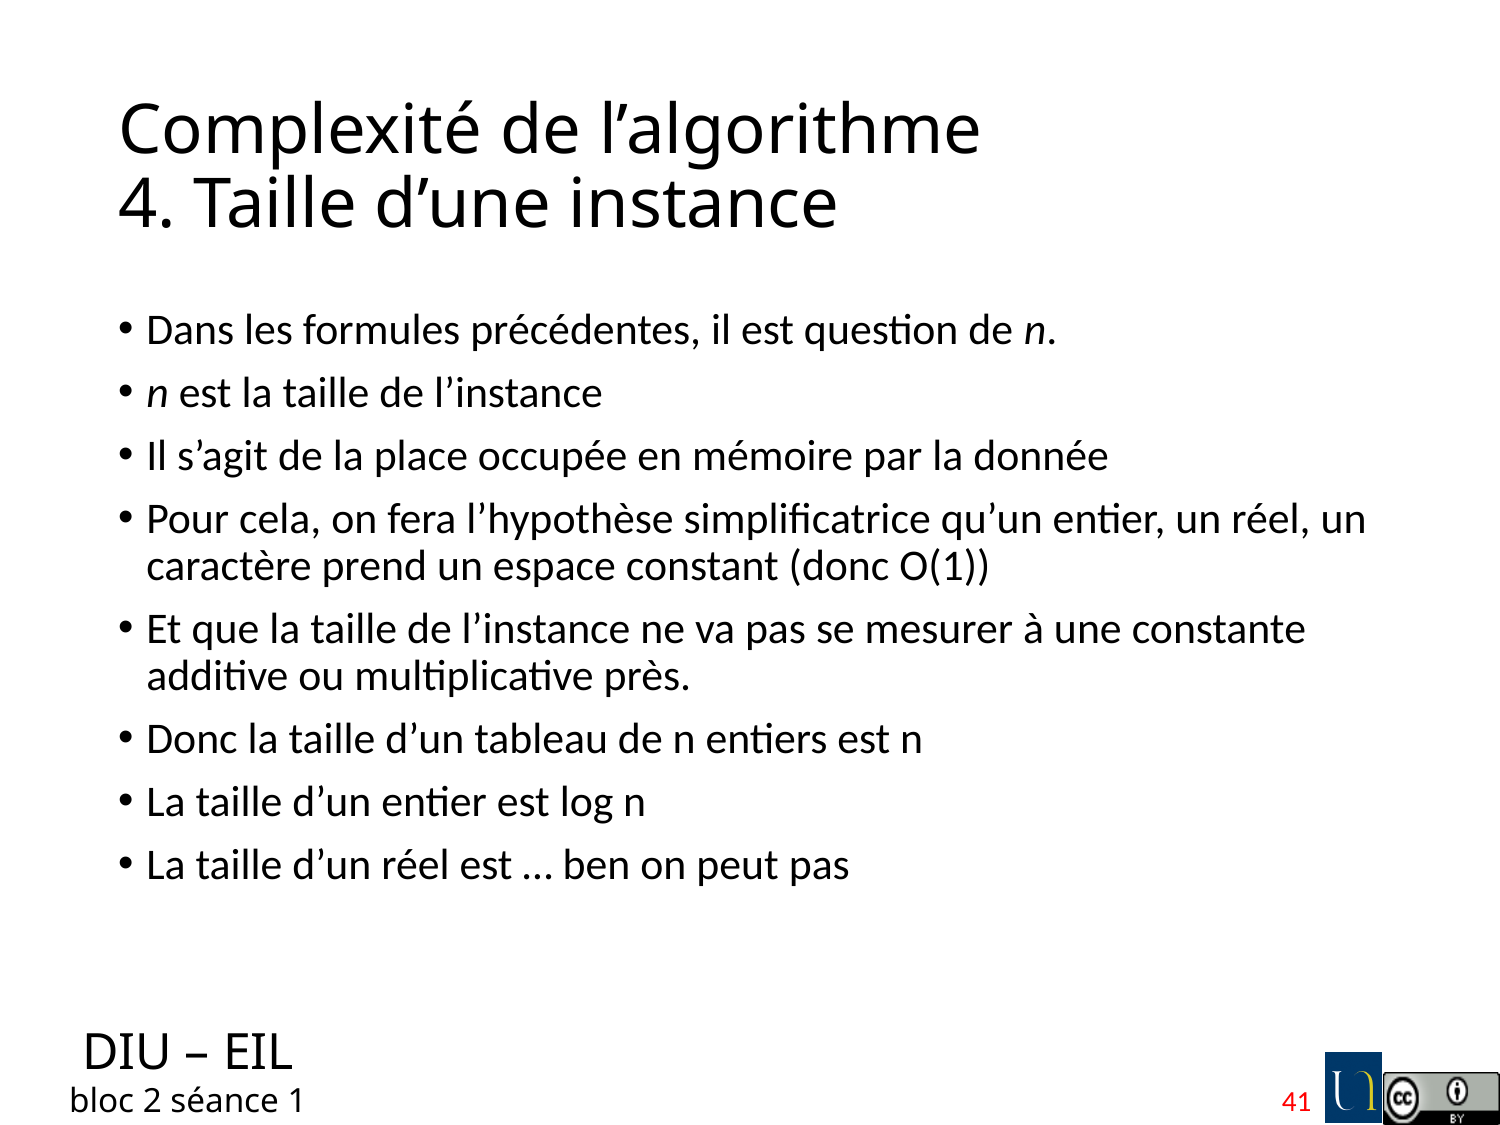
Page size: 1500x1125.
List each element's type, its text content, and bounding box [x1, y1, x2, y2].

picture [1383, 1072, 1500, 1125]
picture [1325, 1052, 1382, 1123]
title Complexité de l’algorithme 4. Taille d’une instance [103, 59, 1397, 278]
slide_number <numéro> [1240, 1070, 1327, 1125]
list Dans les formules précédentes, il est question de n. n est la taille de l’instance Il s’agit de la place occupée en mémoire par la donnée Pour cela, on fera l’hypothèse simplificatrice qu’un entier, un réel, un caractère prend un espace constant (donc O(1)) Et que la taille de l’instance ne va pas se mesurer à une constante additive ou multiplicative près. Donc la taille d’un tableau de n entiers est n La taille d’un entier est log n La taille d’un réel est … ben on peut pas [103, 299, 1397, 1014]
